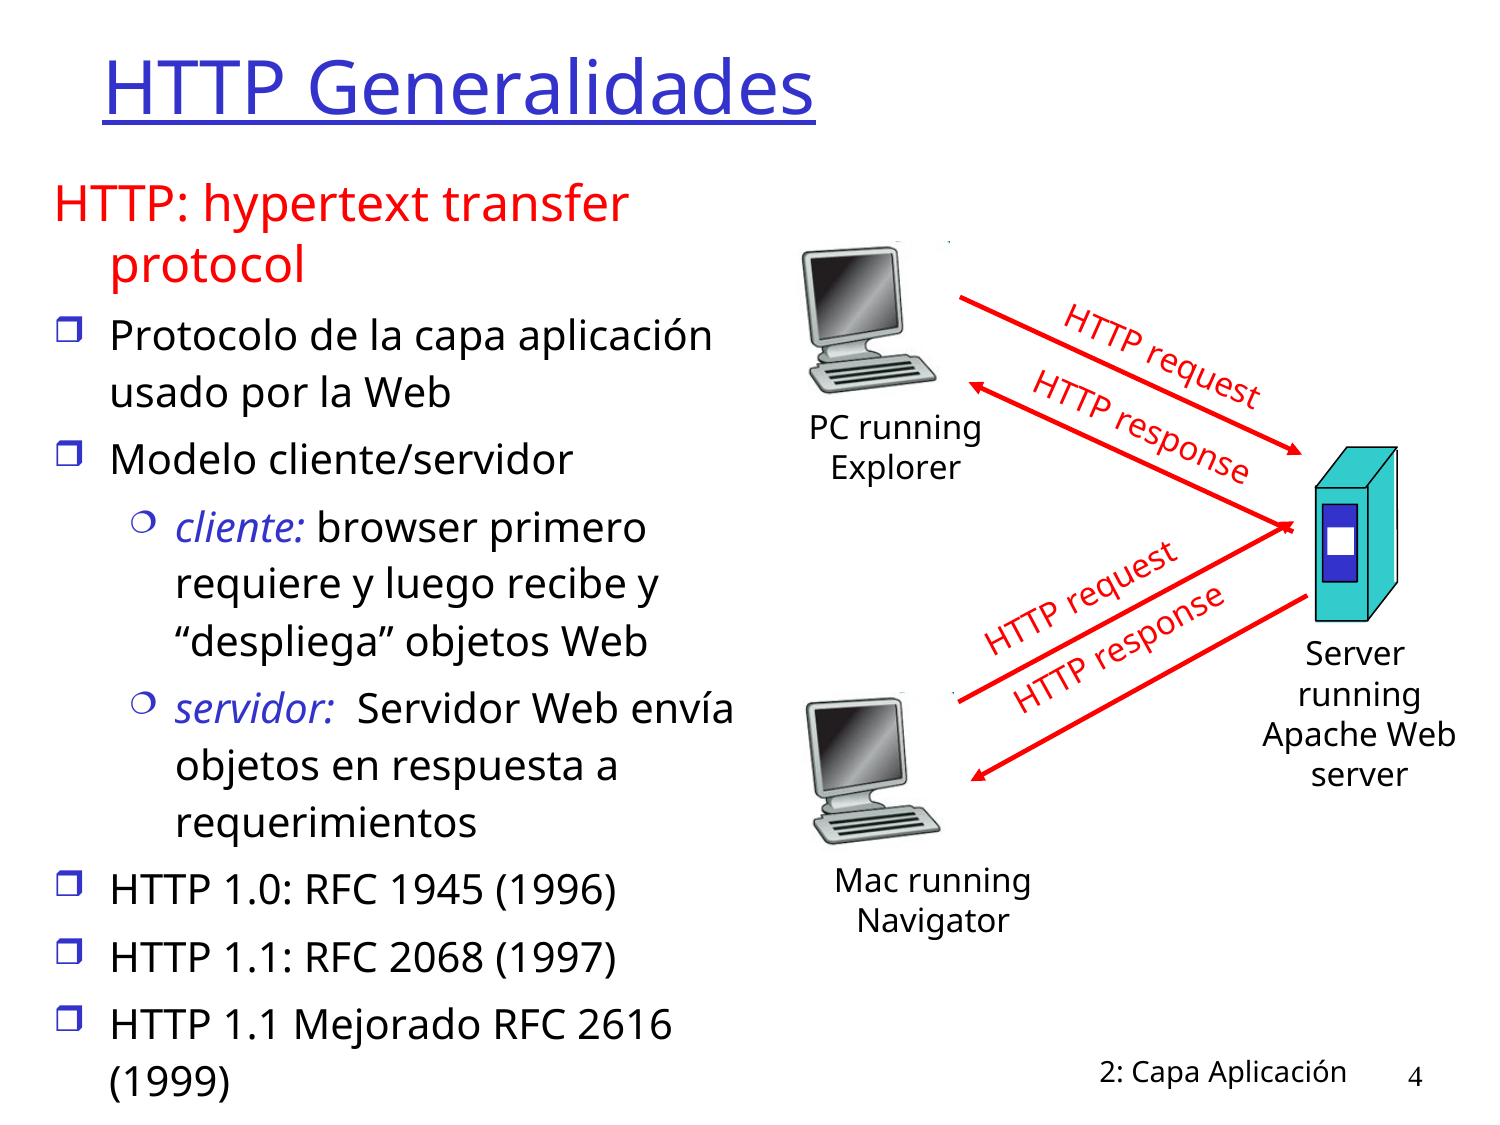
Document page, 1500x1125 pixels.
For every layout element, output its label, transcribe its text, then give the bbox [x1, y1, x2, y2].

list HTTP: hypertext transfer protocol Protocolo de la capa aplicación usado por la Web Modelo cliente/servidor cliente: browser primero requiere y luego recibe y “despliega” objetos Web servidor: Servidor Web envía objetos en respuesta a requerimientos HTTP 1.0: RFC 1945 (1996) HTTP 1.1: RFC 2068 (1997) HTTP 1.1 Mejorado RFC 2616 (1999) [38, 164, 804, 979]
text_box HTTP response [991, 562, 1248, 736]
text_box HTTP request [962, 519, 1199, 679]
text_box Server running Apache Web server [1247, 629, 1473, 801]
text_box PC running Explorer [793, 402, 999, 495]
text_box HTTP response [1010, 351, 1274, 506]
title HTTP Generalidades [87, 23, 1463, 150]
picture [804, 241, 950, 401]
text_box Mac running Navigator [819, 856, 1048, 948]
text_box HTTP request [1041, 285, 1283, 431]
text_box [1315, 447, 1398, 623]
picture [804, 692, 954, 852]
